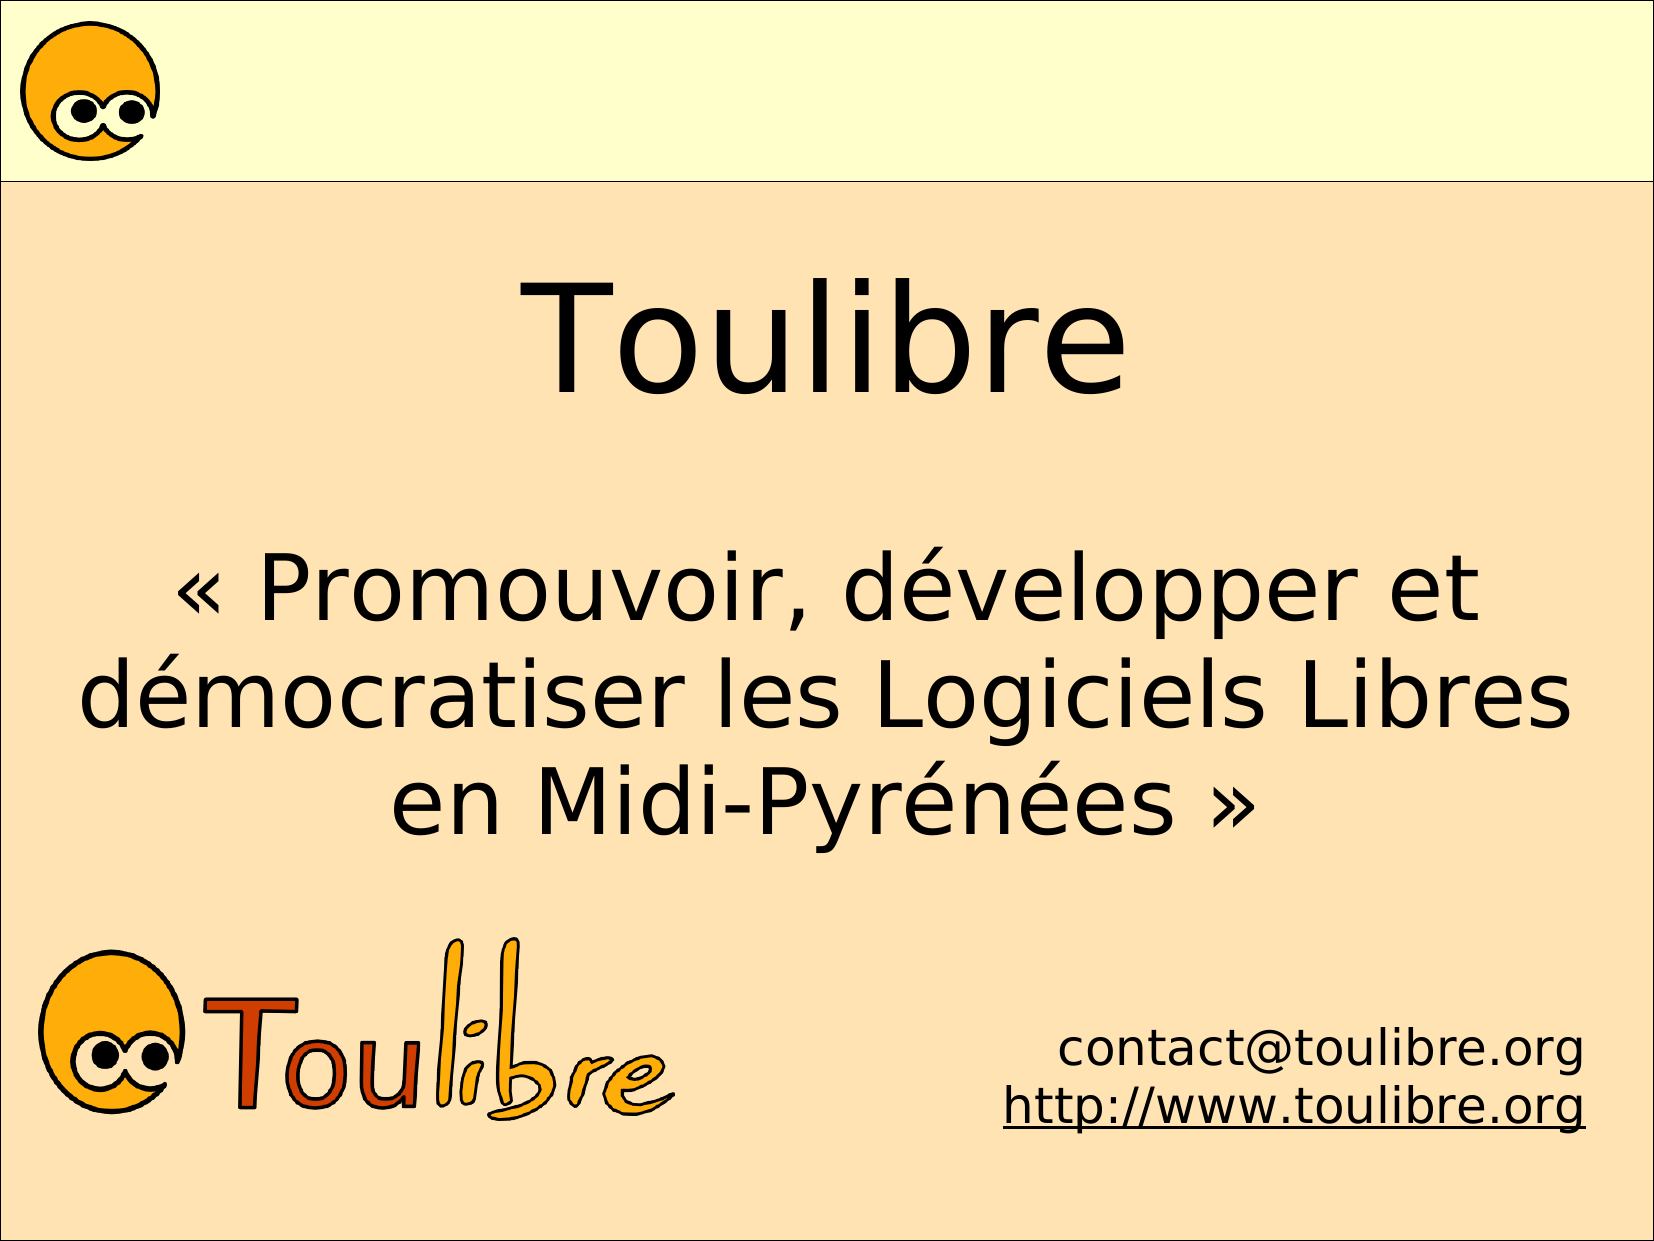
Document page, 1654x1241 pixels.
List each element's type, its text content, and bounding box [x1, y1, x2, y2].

picture [38, 937, 675, 1121]
picture [20, 21, 160, 161]
text_box Toulibre « Promouvoir, développer et démocratiser les Logiciels Libres en Midi-Pyrénées » [0, 245, 1654, 864]
text_box contact@toulibre.org http://www.toulibre.org [61, 952, 1601, 1143]
